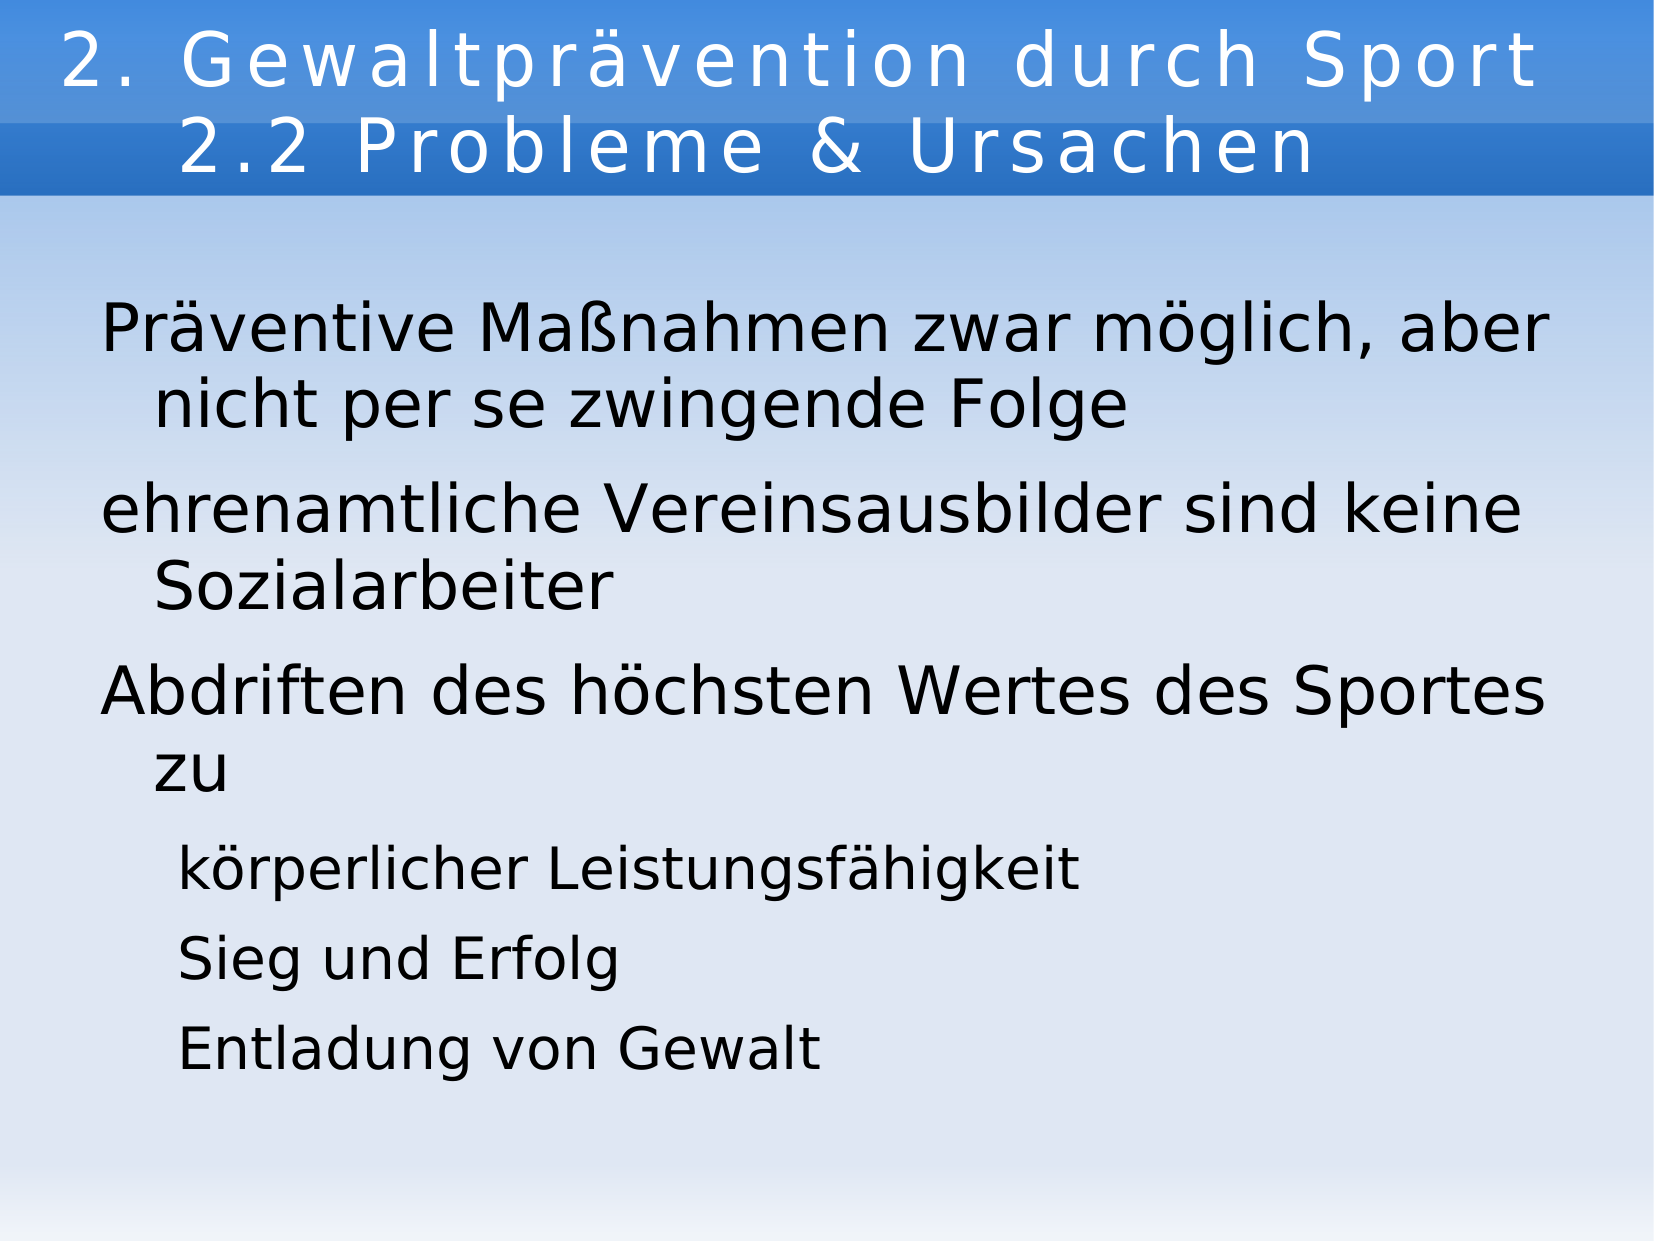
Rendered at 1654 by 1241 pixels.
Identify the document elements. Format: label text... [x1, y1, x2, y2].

picture [0, 0, 1654, 1241]
title 2. Gewaltprävention durch Sport 2.2 Probleme & Ursachen [59, 15, 1625, 192]
list Präventive Maßnahmen zwar möglich, aber nicht per se zwingende Folge ehrenamtliche Vereinsausbilder sind keine Sozialarbeiter Abdriften des höchsten Wertes des Sportes zu körperlicher Leistungsfähigkeit Sieg und Erfolg Entladung von Gewalt [82, 290, 1571, 1109]
